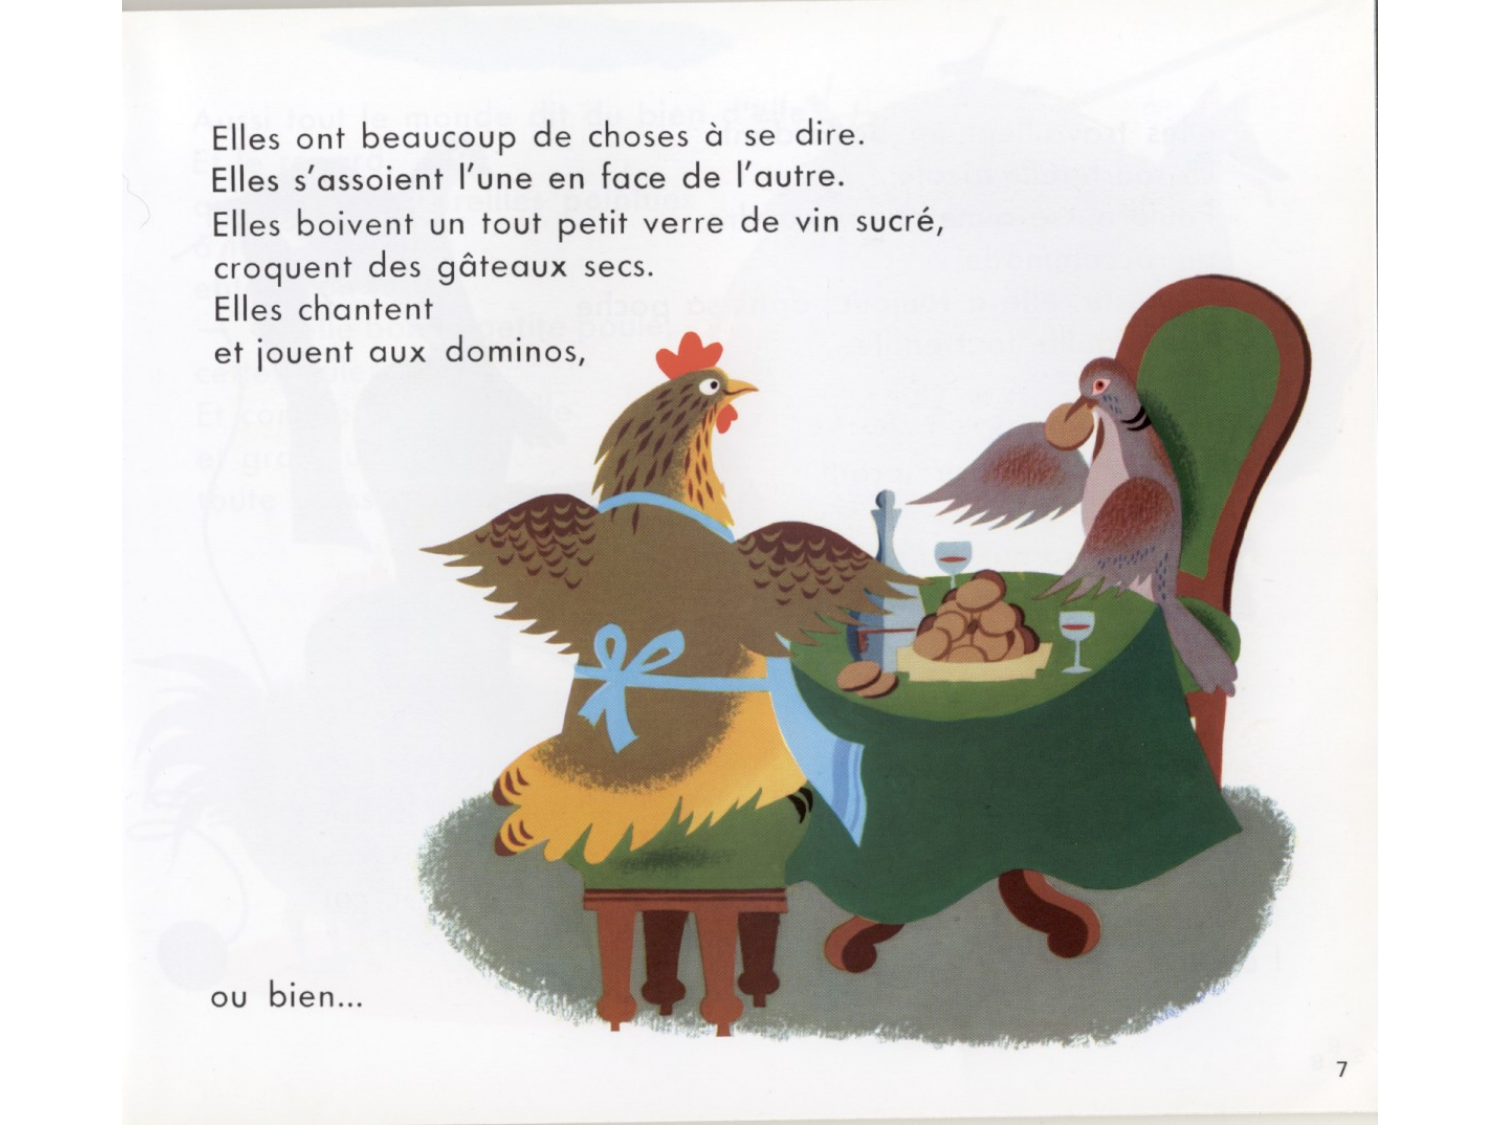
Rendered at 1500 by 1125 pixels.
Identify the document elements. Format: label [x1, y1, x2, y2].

picture [122, 0, 1378, 1125]
